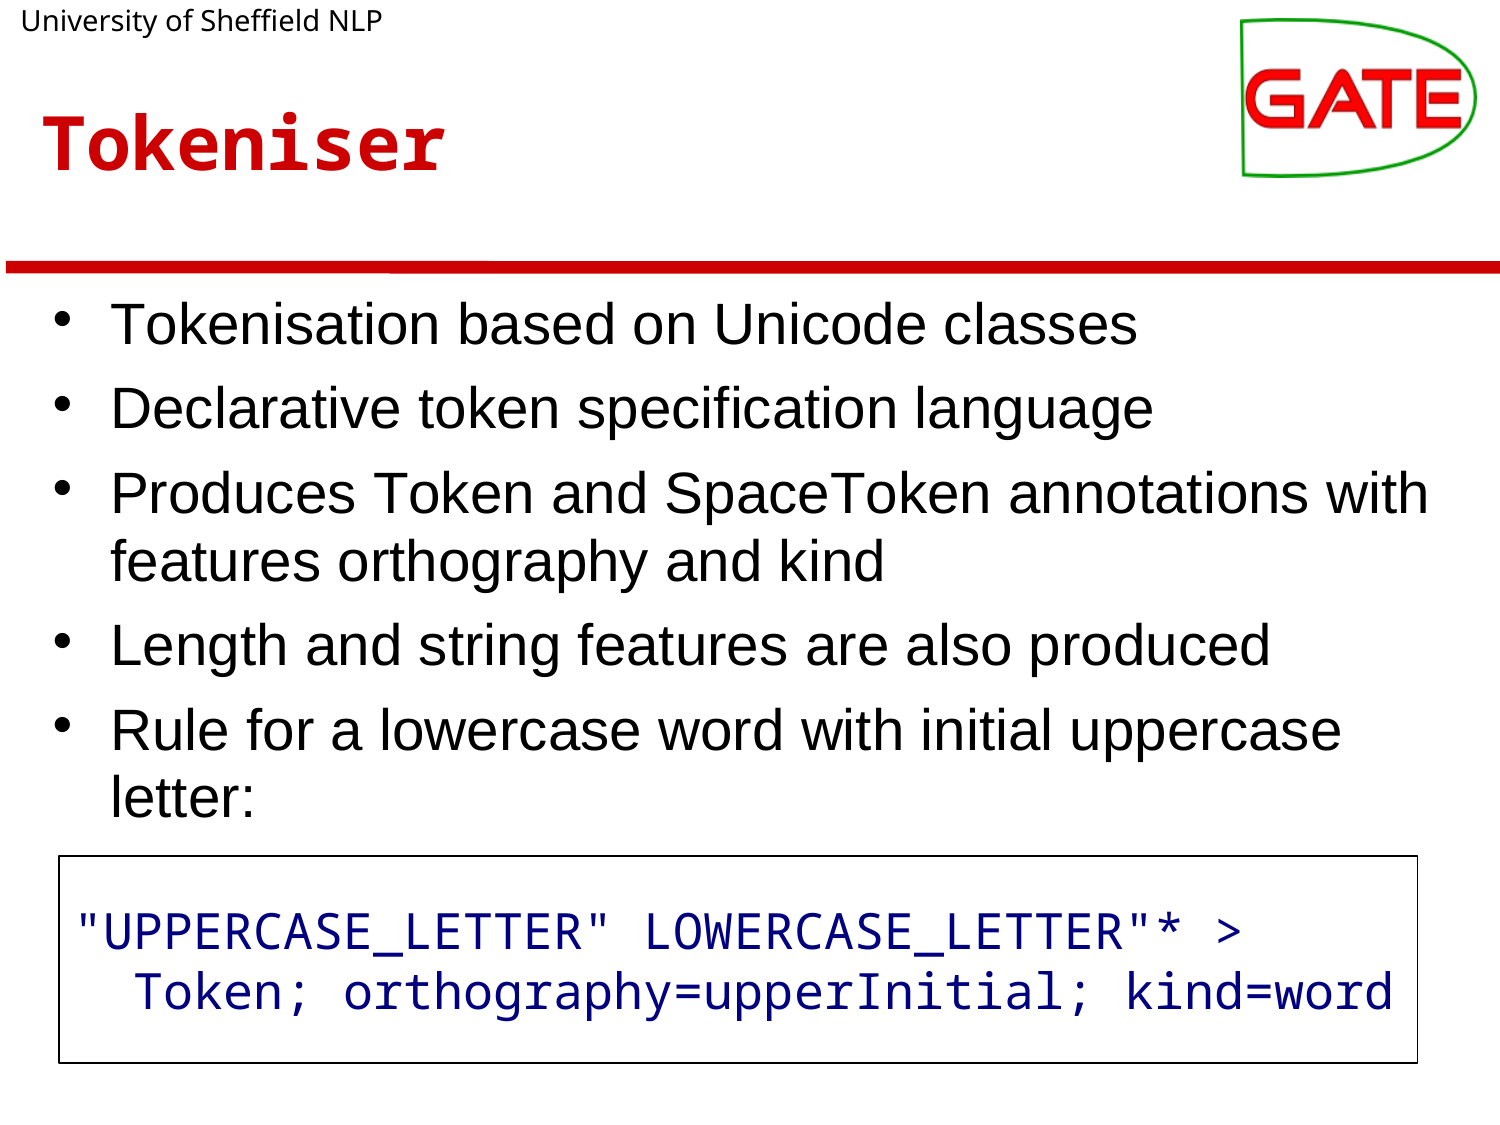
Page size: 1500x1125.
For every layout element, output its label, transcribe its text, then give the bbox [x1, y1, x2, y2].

picture [1240, 18, 1477, 178]
text_box "UPPERCASE_LETTER" LOWERCASE_LETTER"* > Token; orthography=upperInitial; kind=word [59, 856, 1418, 1063]
text_box Tokeniser [41, 38, 1387, 250]
text_box Tokenisation based on Unicode classes Declarative token specification language Produces Token and SpaceToken annotations with features orthography and kind Length and string features are also produced Rule for a lowercase word with initial uppercase letter: [29, 290, 1447, 1125]
